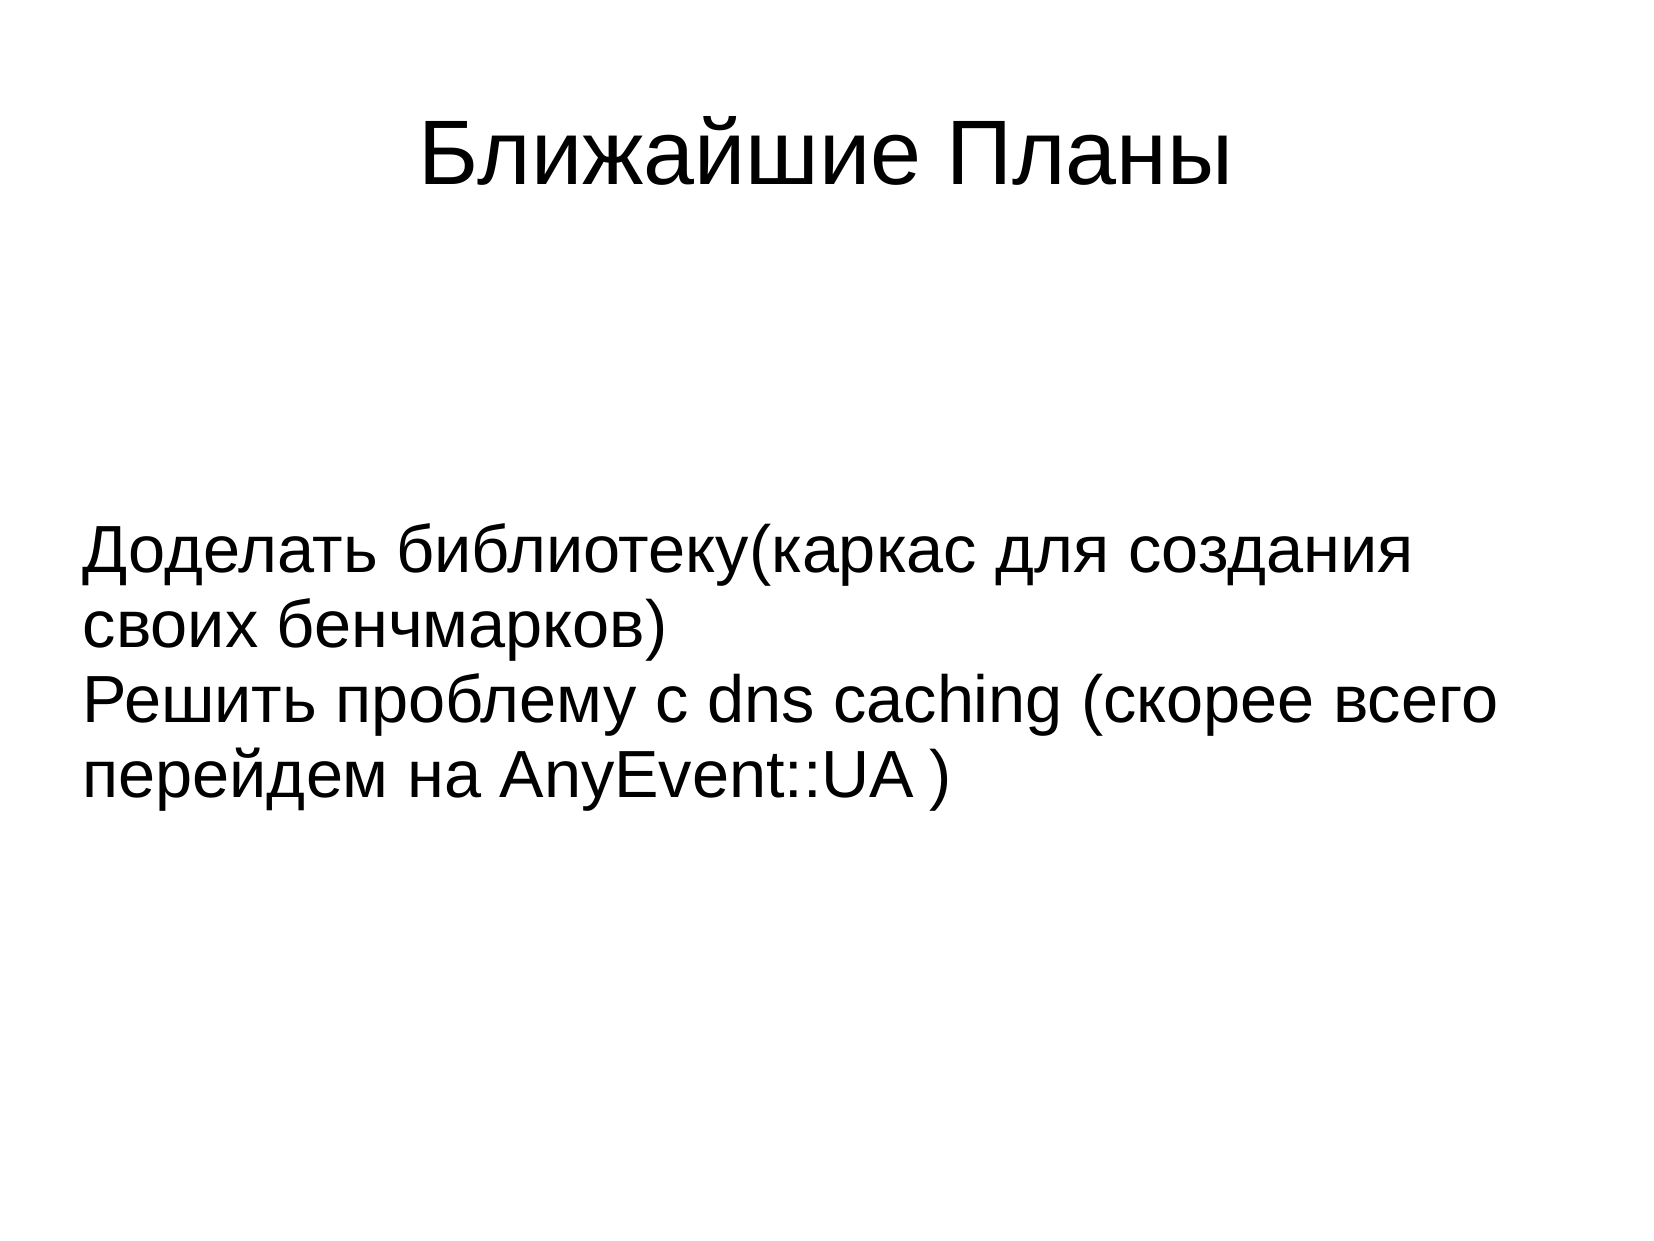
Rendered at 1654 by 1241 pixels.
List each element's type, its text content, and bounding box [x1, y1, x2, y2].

subtitle Доделать библиотеку(каркас для создания своих бенчмарков) Решить проблему с dns caching (скорее всего перейдем на AnyEvent::UA ) [82, 297, 1571, 1102]
title Ближайшие Планы [82, 56, 1571, 250]
